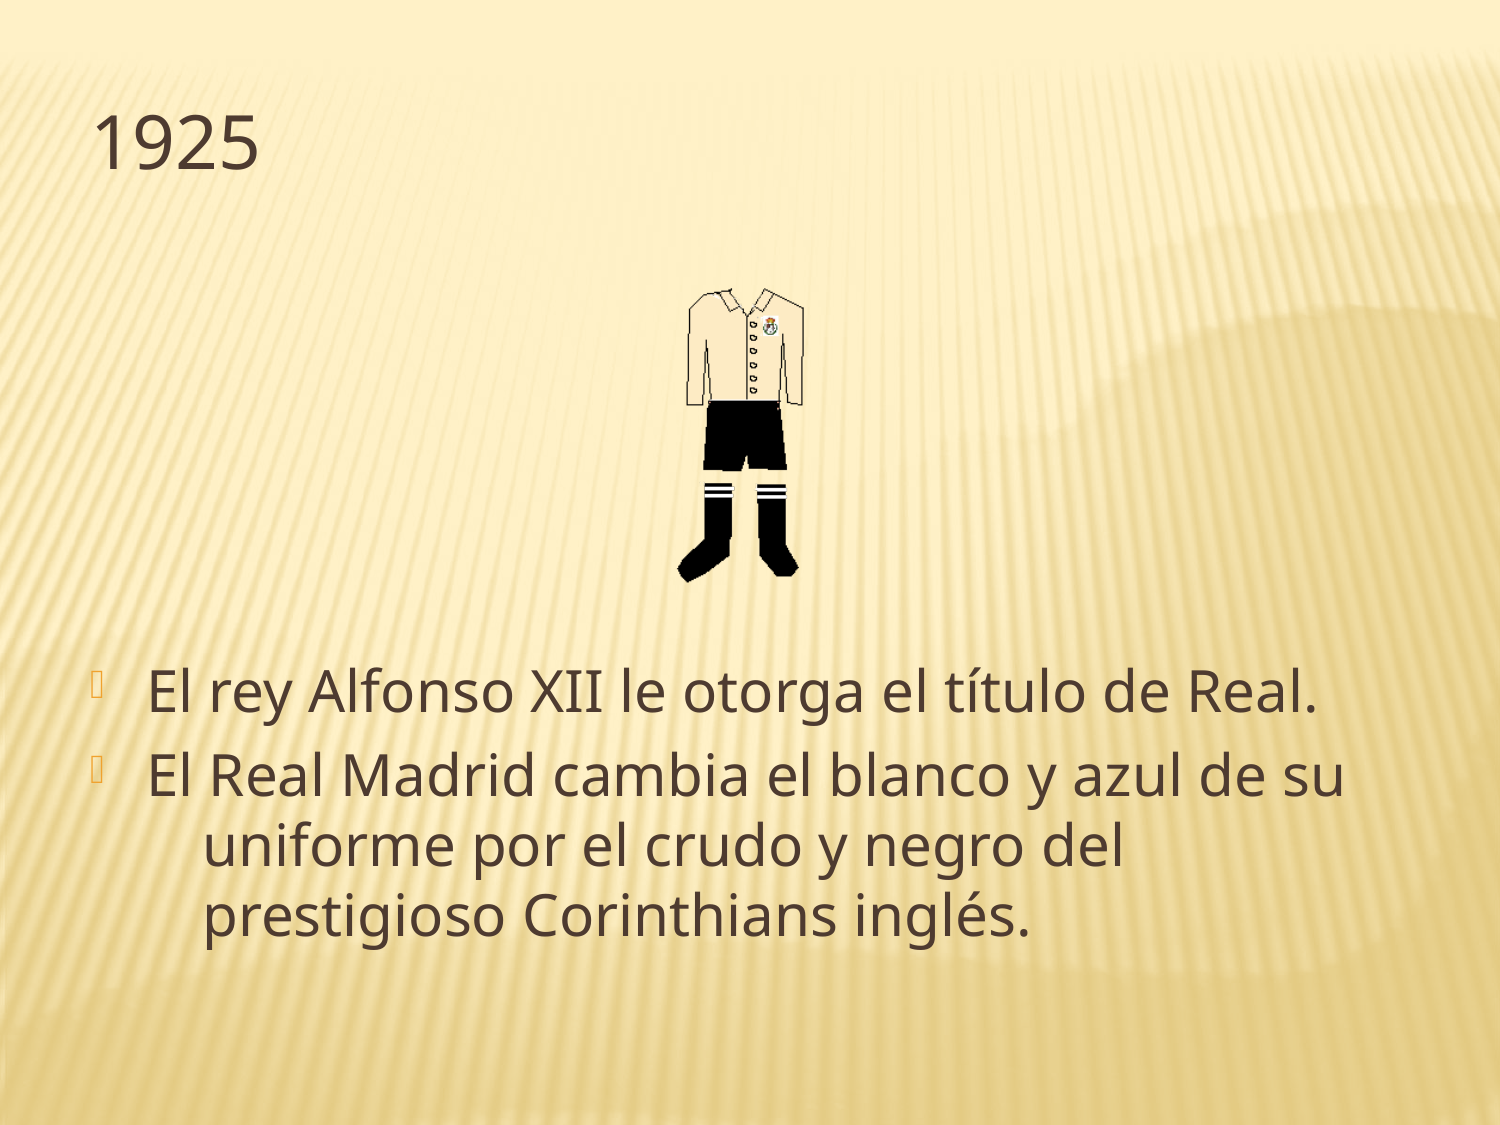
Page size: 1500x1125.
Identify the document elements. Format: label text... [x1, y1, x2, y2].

picture [652, 262, 848, 622]
title 1925 [75, 45, 1426, 234]
list El rey Alfonso XII le otorga el título de Real. El Real Madrid cambia el blanco y azul de su uniforme por el crudo y negro del prestigioso Corinthians inglés. [75, 646, 1426, 1006]
